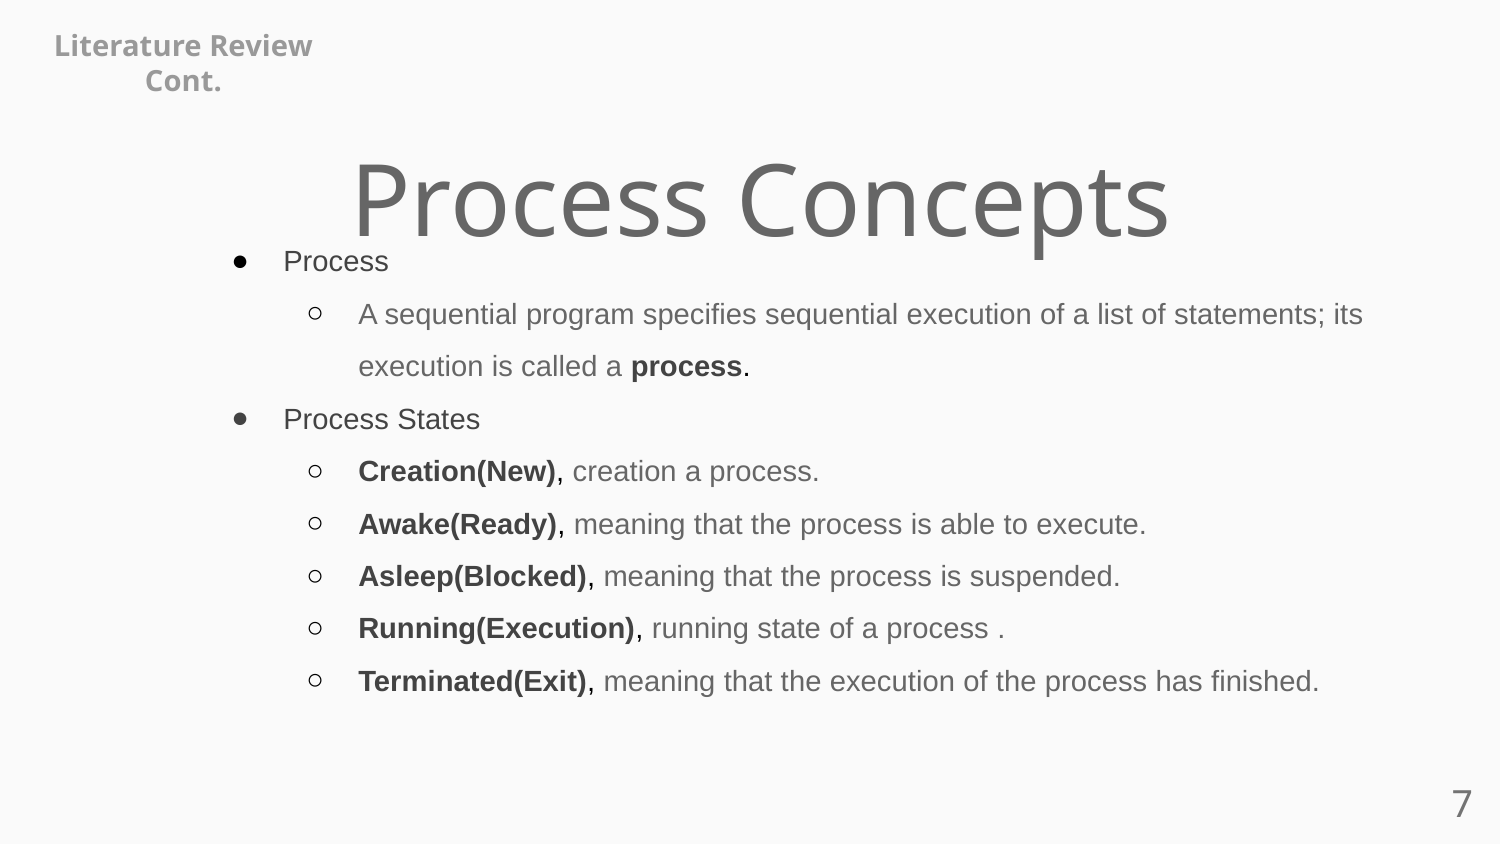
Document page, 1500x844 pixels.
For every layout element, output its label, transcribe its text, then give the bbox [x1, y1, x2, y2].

text_box Process A sequential program specifies sequential execution of a list of statements; its execution is called a process. Process States Creation(New), creation a process. Awake(Ready), meaning that the process is able to execute. Asleep(Blocked), meaning that the process is suspended. Running(Execution), running state of a process . Terminated(Exit), meaning that the execution of the process has finished. [193, 275, 1425, 699]
text_box Process Concepts [309, 49, 1213, 182]
slide_number 7 [1398, 770, 1489, 835]
text_box Literature Review Cont. [8, 12, 359, 93]
